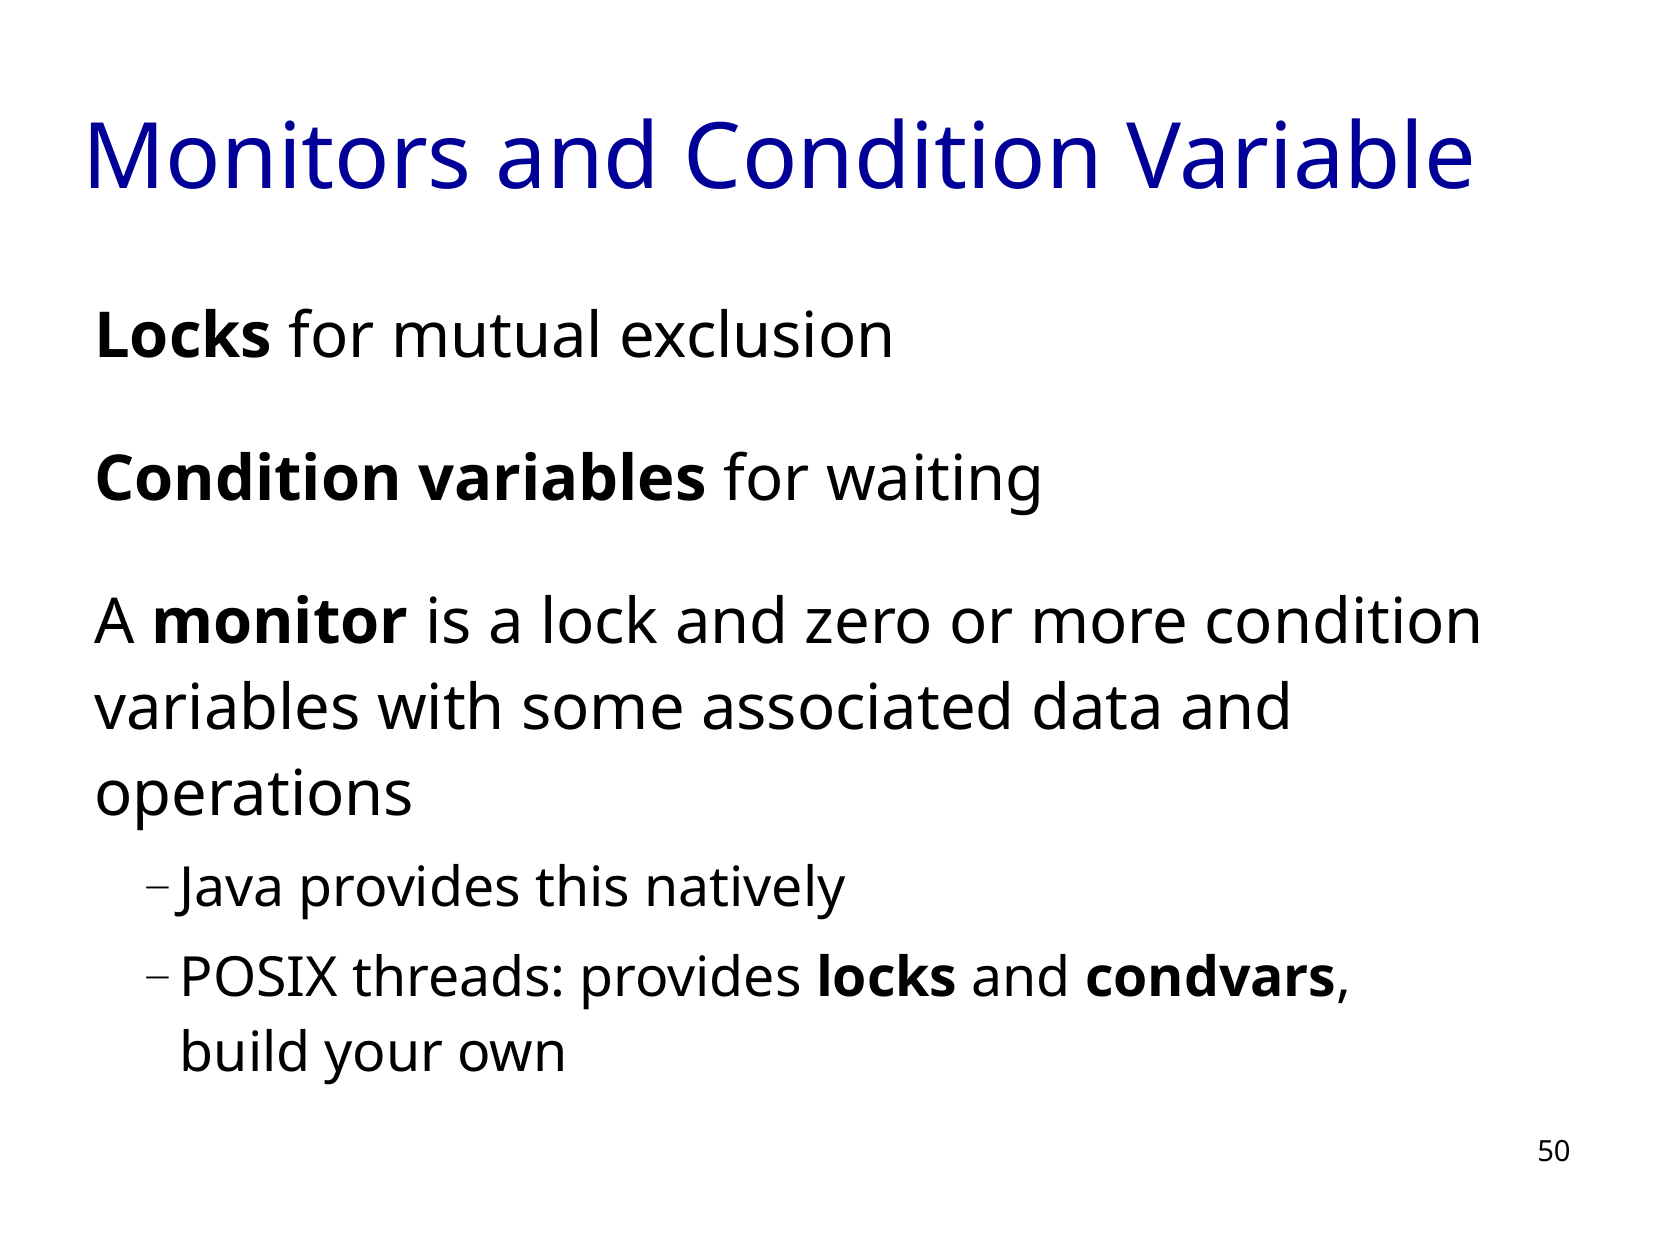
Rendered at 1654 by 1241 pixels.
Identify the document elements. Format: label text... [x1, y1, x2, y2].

list Locks for mutual exclusion Condition variables for waiting A monitor is a lock and zero or more condition variables with some associated data and operations Java provides this natively POSIX threads: provides locks and condvars, build your own [60, 290, 1571, 1096]
title Monitors and Condition Variable [82, 49, 1571, 257]
